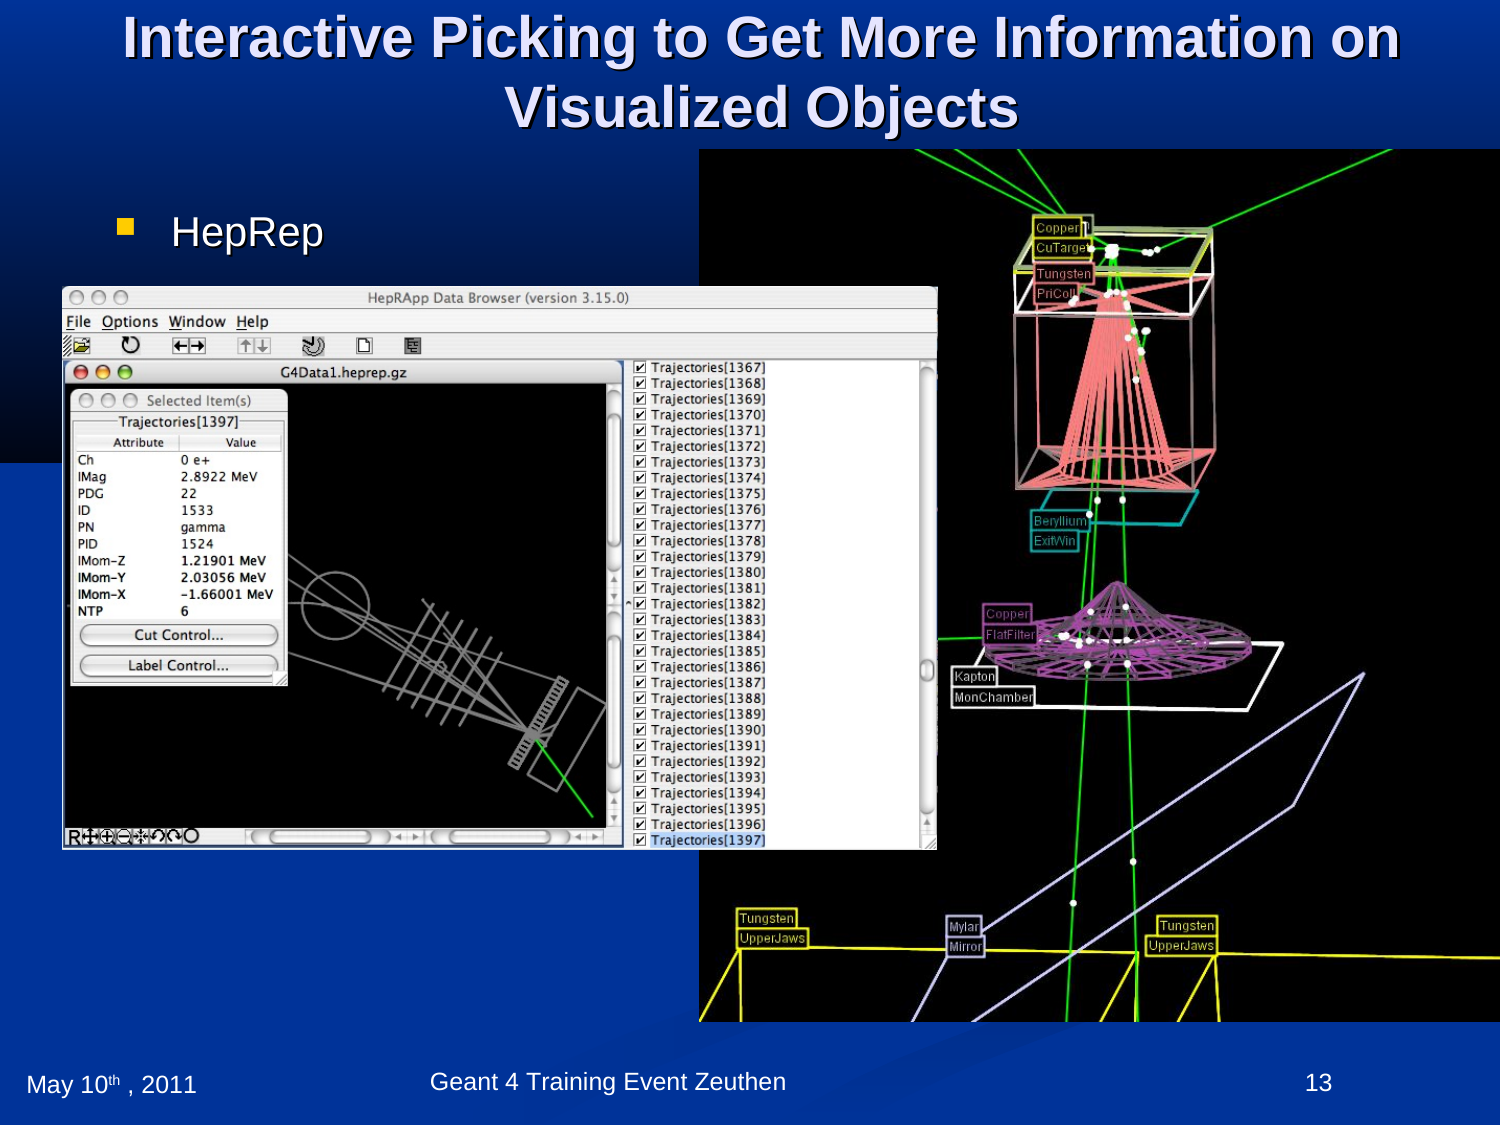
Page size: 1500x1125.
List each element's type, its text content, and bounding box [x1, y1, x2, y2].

title Interactive Picking to Get More Information on Visualized Objects [50, 0, 1476, 147]
picture [62, 149, 1500, 1022]
text_box HepRep [99, 197, 1338, 263]
